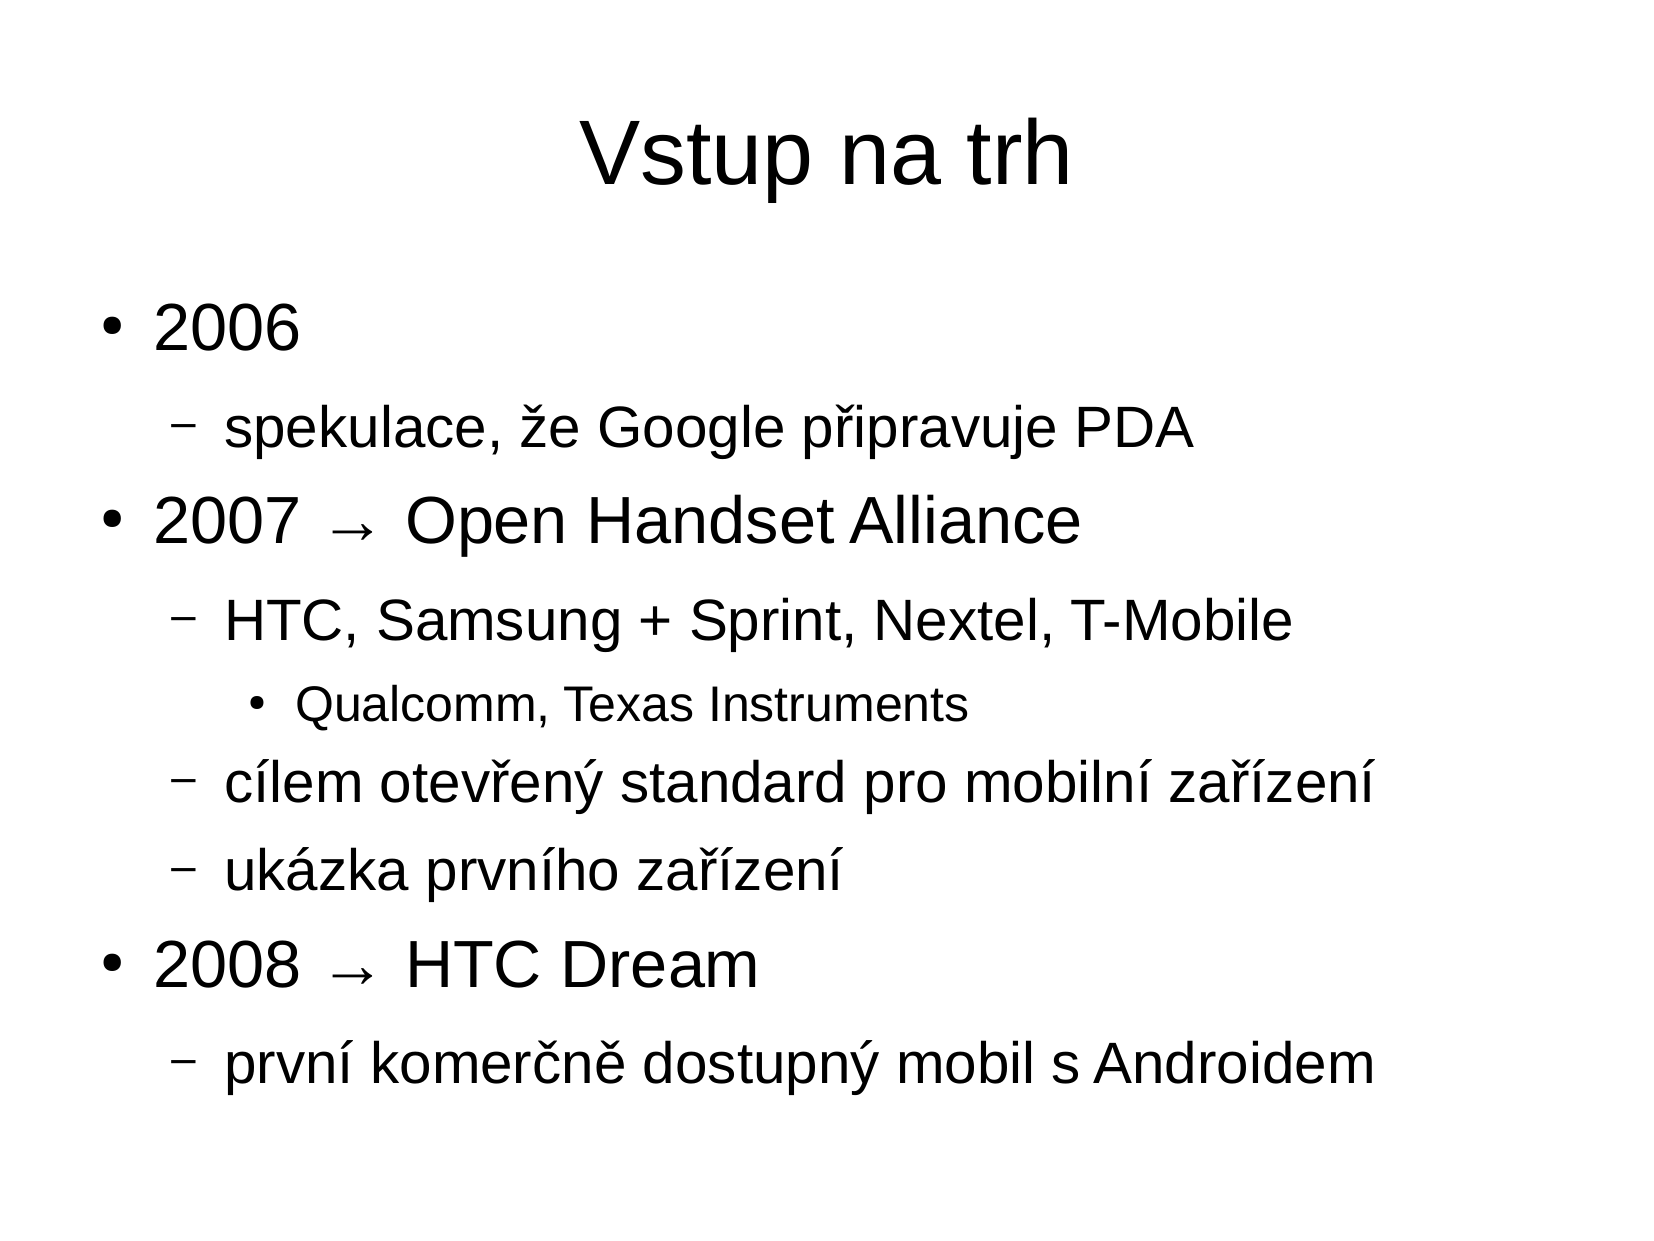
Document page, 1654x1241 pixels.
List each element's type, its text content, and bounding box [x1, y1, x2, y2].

title Vstup na trh [82, 49, 1571, 257]
list 2006 spekulace, že Google připravuje PDA 2007 → Open Handset Alliance HTC, Samsung + Sprint, Nextel, T-Mobile Qualcomm, Texas Instruments cílem otevřený standard pro mobilní zařízení ukázka prvního zařízení 2008 → HTC Dream první komerčně dostupný mobil s Androidem [82, 290, 1571, 1182]
